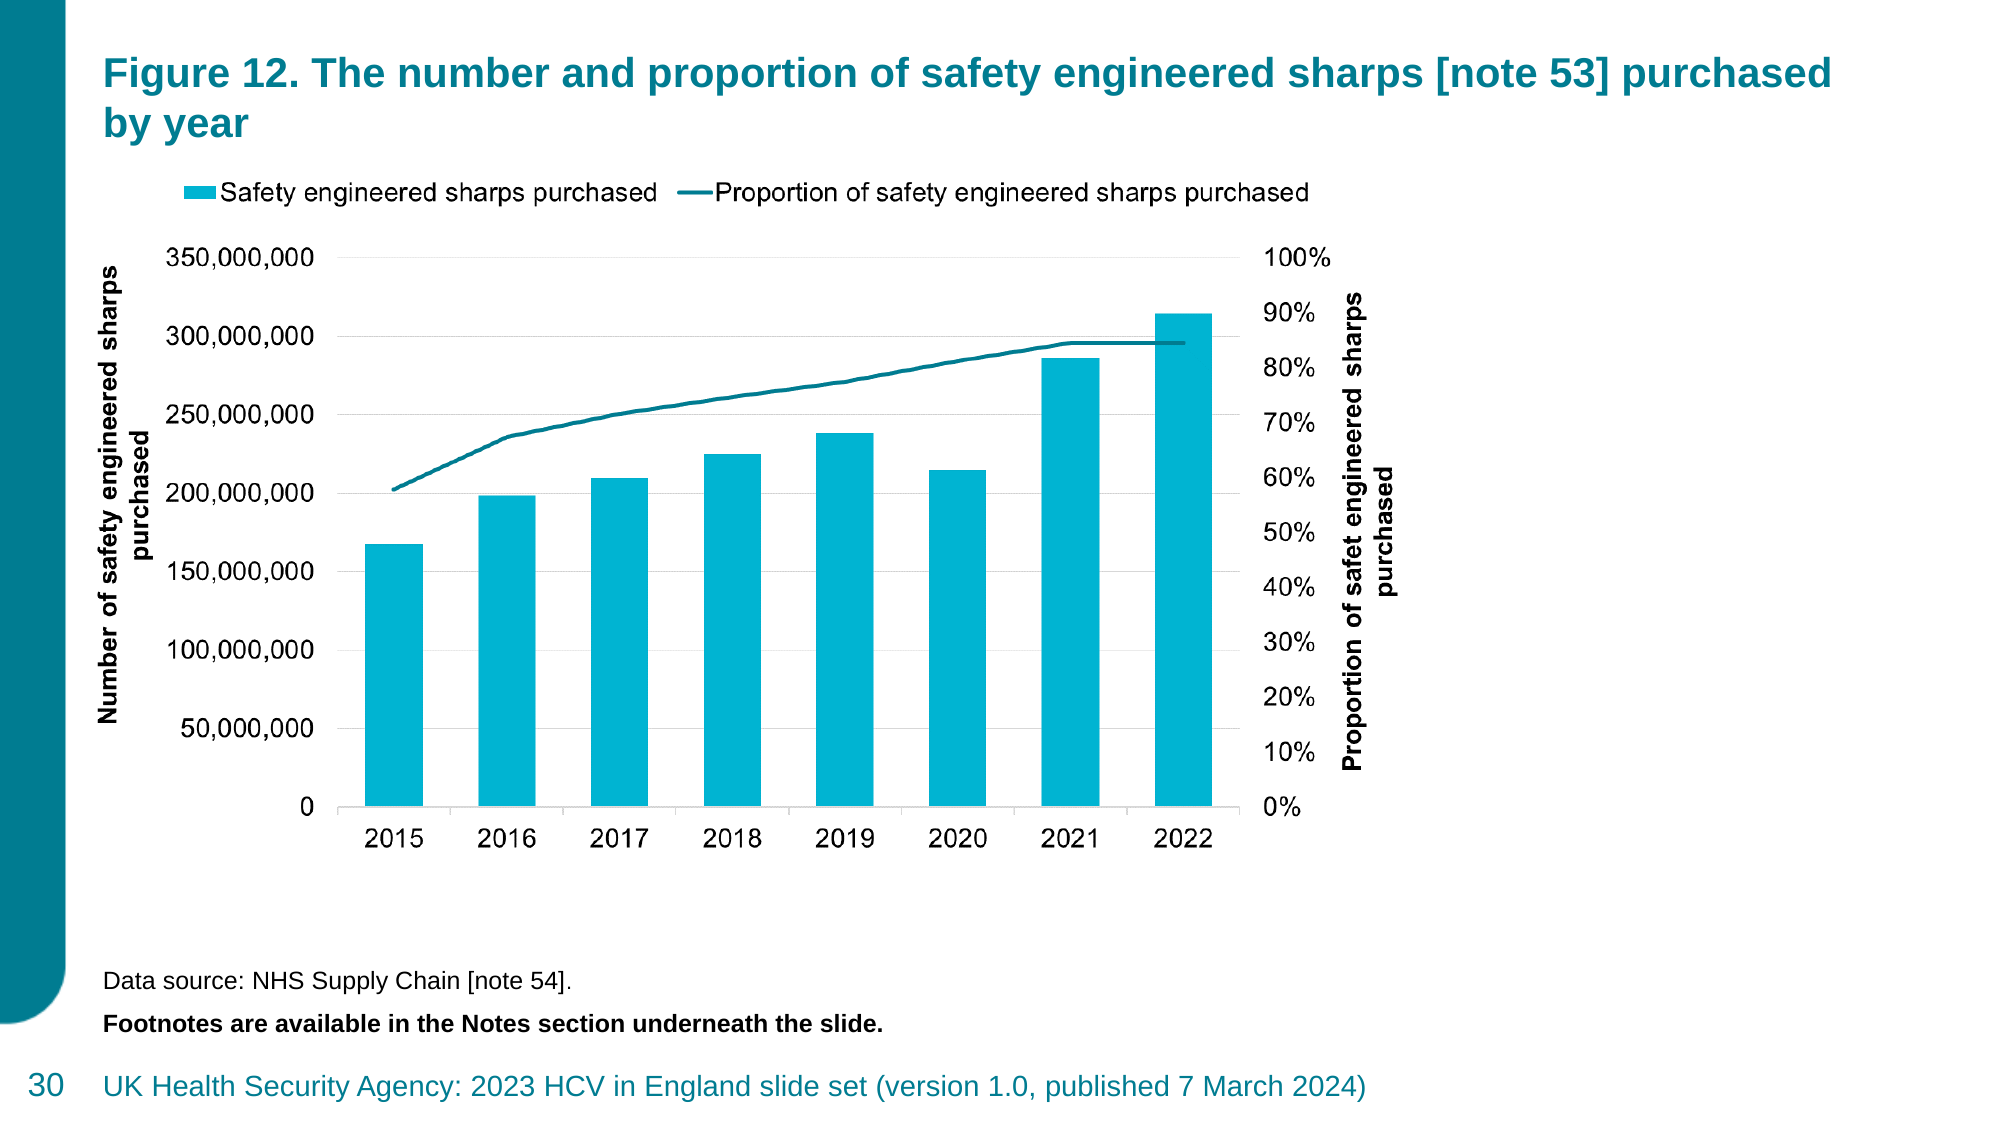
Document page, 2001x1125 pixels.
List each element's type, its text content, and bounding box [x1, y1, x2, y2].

text_box [12, 1056, 111, 1115]
text_box Footnotes are available in the Notes section underneath the slide. [87, 999, 1011, 1046]
title Figure 12. The number and proportion of safety engineered sharps [note 53] purchased by year [87, 38, 1872, 117]
text_box UK Health Security Agency: 2023 HCV in England slide set (version 1.0, published 7 March 2024) [87, 1054, 1730, 1115]
text_box Data source: NHS Supply Chain [note 54]. [87, 953, 1903, 1000]
picture [87, 151, 1400, 880]
